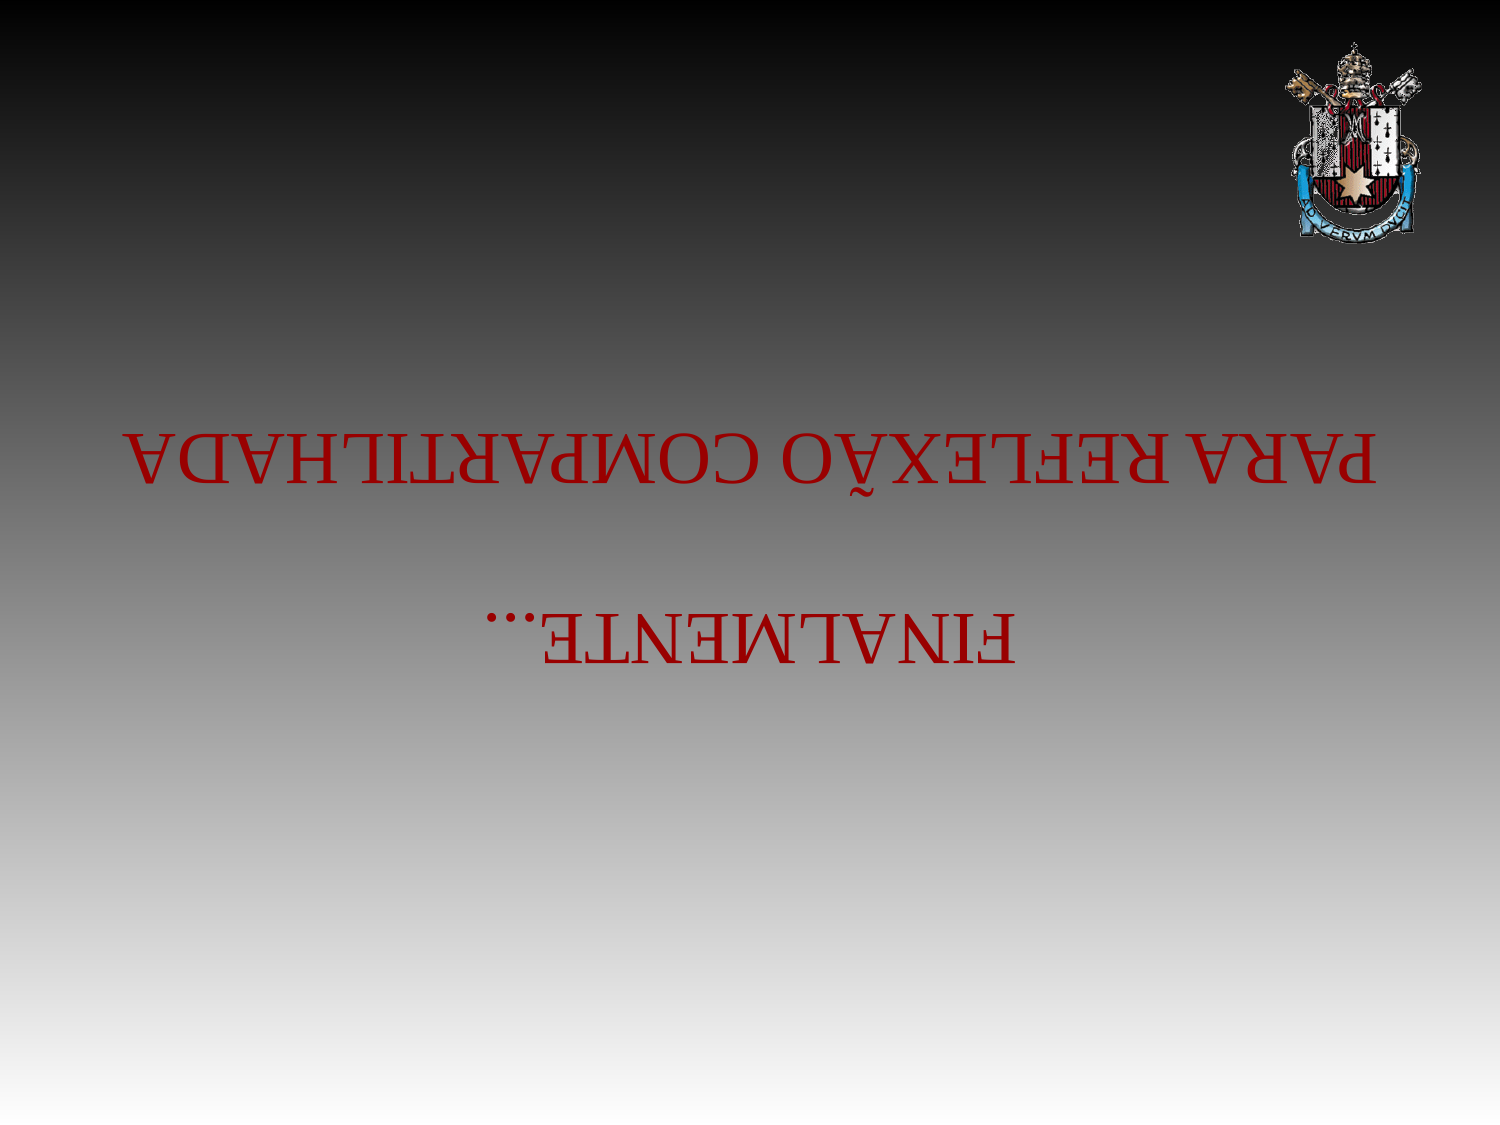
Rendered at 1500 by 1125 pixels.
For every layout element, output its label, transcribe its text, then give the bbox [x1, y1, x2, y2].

chart [1285, 42, 1422, 244]
text_box FINALMENTE... PARA REFLEXÃO COMPARTILHADA [0, 409, 1500, 697]
